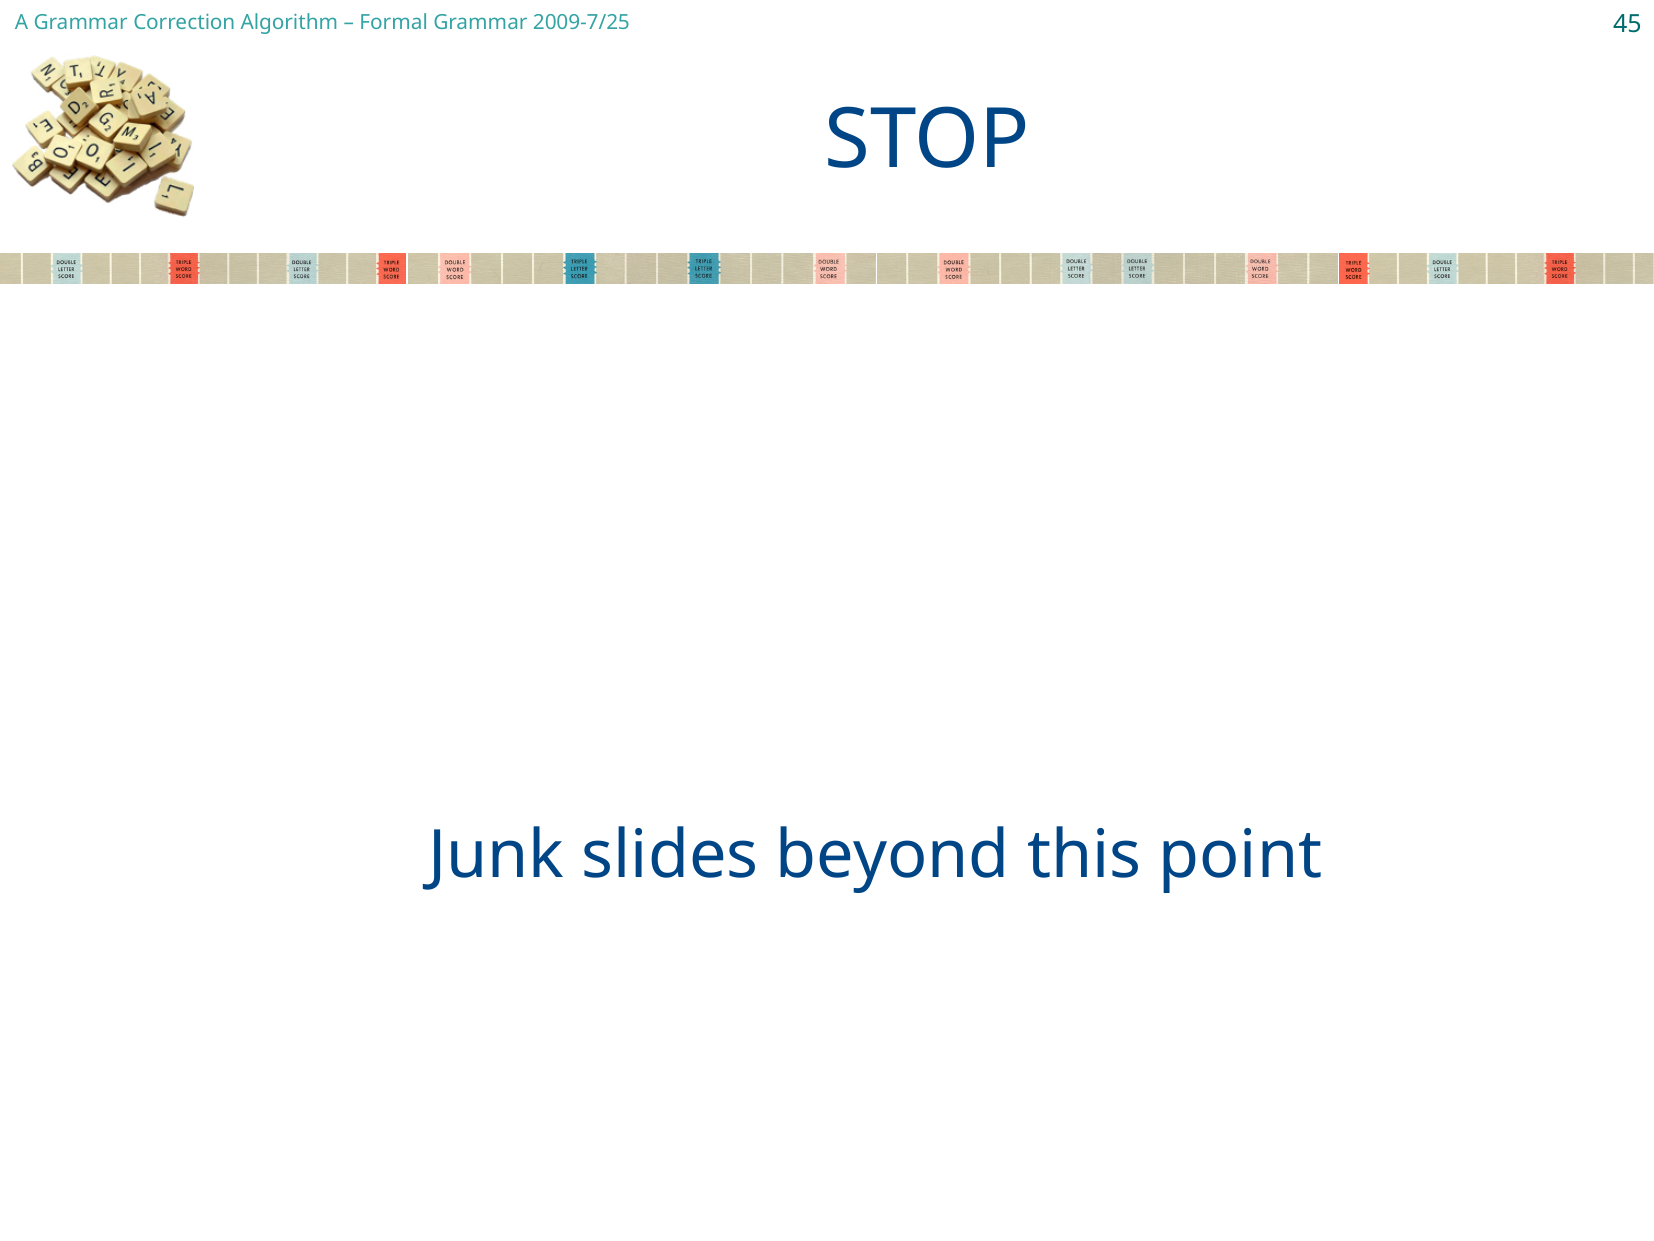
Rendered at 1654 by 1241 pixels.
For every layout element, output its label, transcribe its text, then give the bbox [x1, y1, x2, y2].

picture [408, 253, 876, 284]
picture [1339, 253, 1654, 284]
picture [877, 253, 1338, 284]
list Junk slides beyond this point [59, 324, 1625, 1211]
title STOP [218, 31, 1636, 239]
picture [11, 53, 195, 219]
picture [0, 253, 406, 284]
